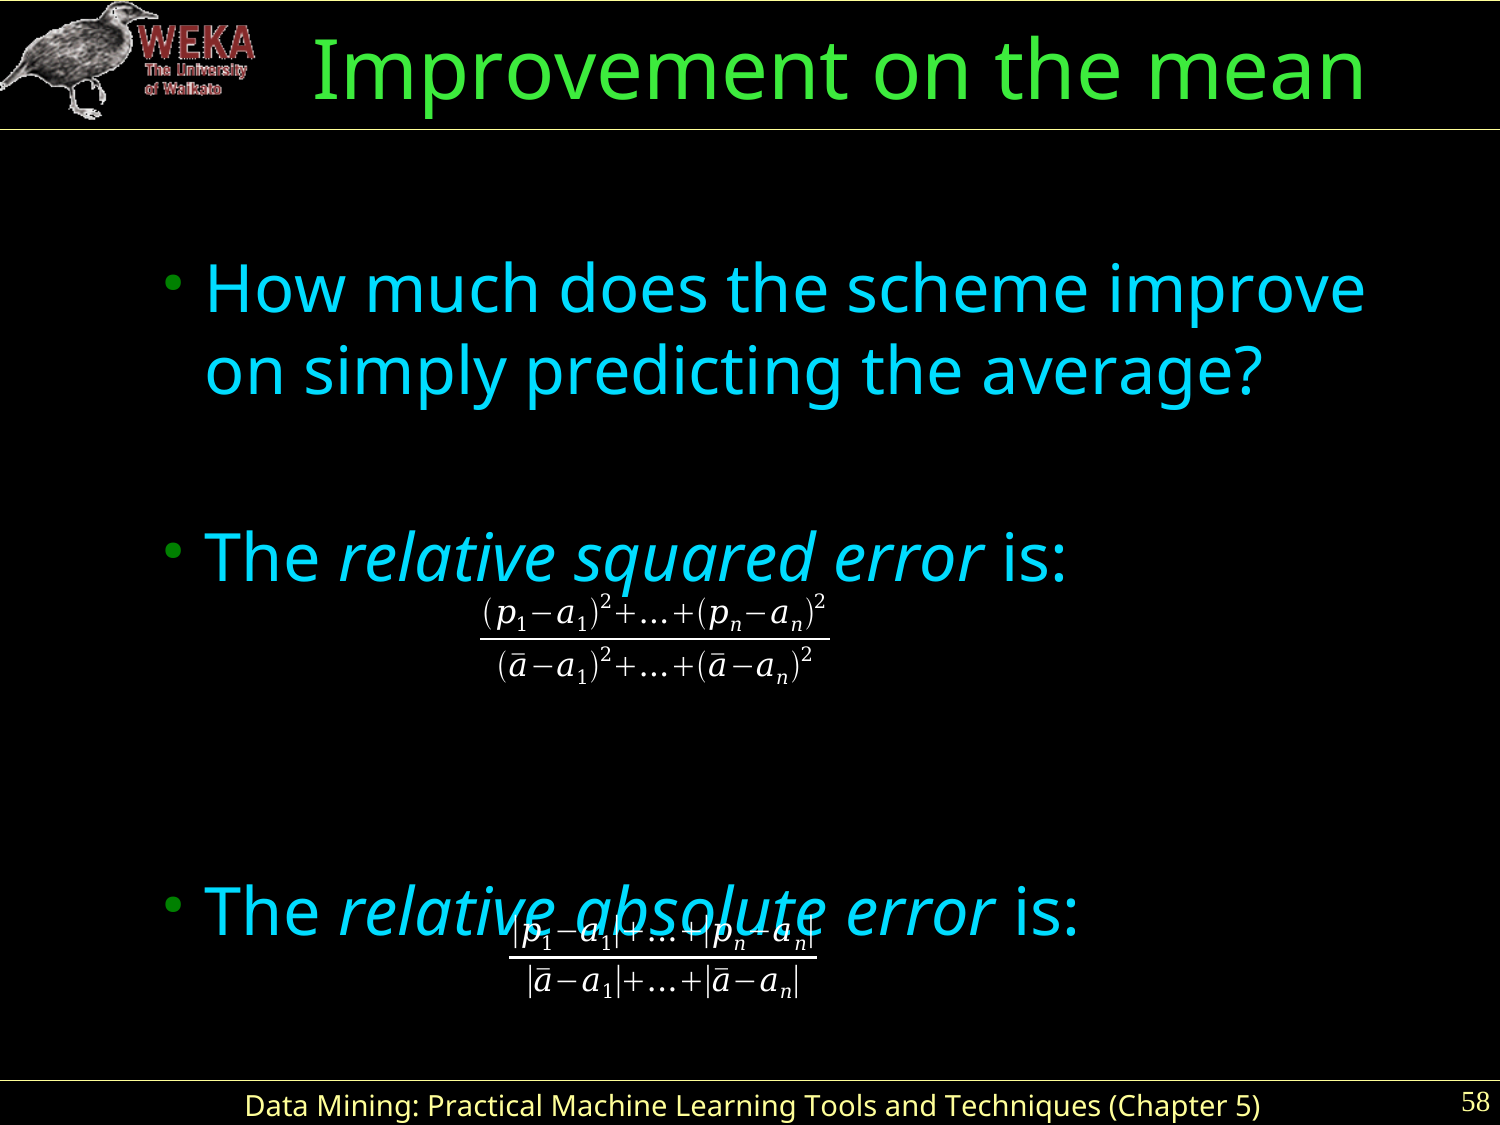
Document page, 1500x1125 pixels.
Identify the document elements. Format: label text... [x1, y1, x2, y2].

chart [501, 910, 824, 1004]
picture [0, 1, 266, 129]
chart [472, 590, 838, 690]
text_box How much does the scheme improve on simply predicting the average? The relative squared error is: The relative absolute error is: [147, 240, 1386, 916]
title Improvement on the mean [297, 0, 1500, 148]
